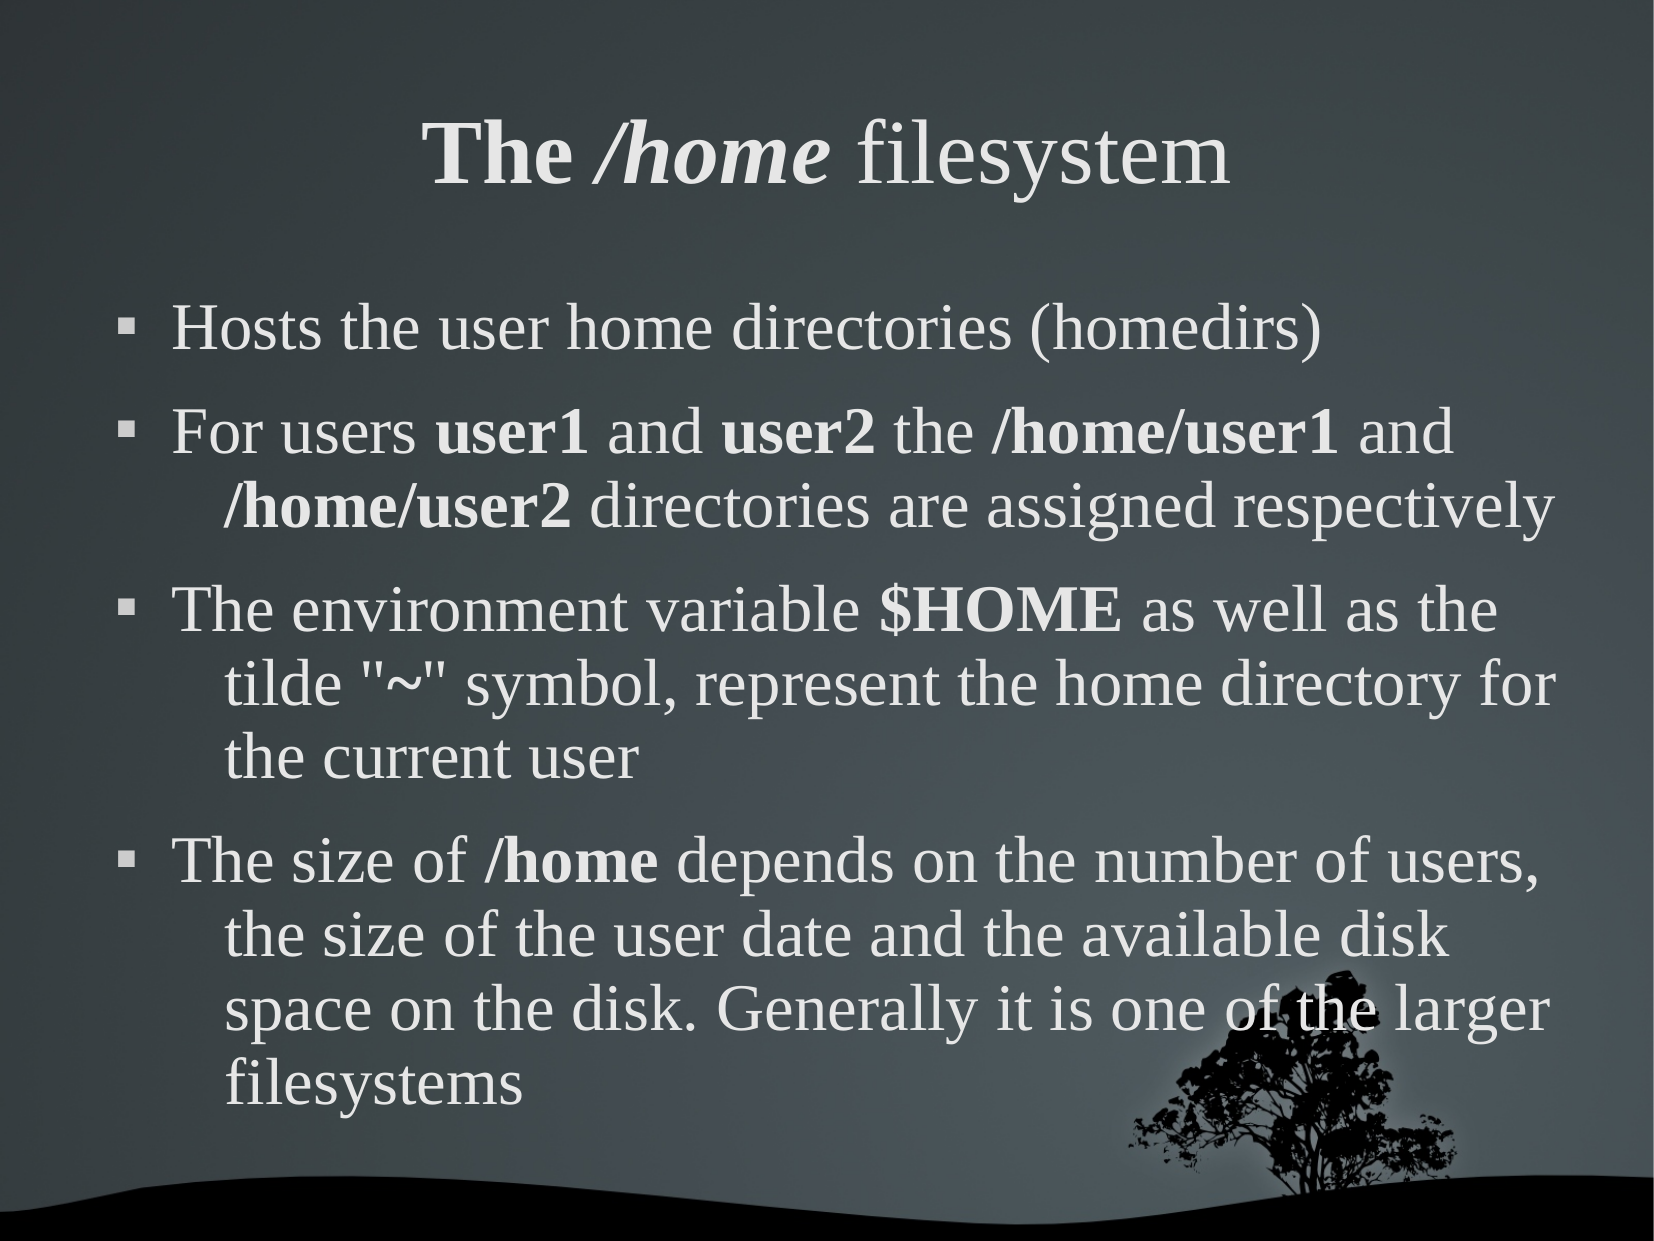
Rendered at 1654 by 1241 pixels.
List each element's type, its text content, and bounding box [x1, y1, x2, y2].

picture [0, 0, 1654, 1241]
title The /home filesystem [82, 49, 1571, 257]
list Hosts the user home directories (homedirs) For users user1 and user2 the /home/user1 and /home/user2 directories are assigned respectively The environment variable $HOME as well as the tilde "~" symbol, represent the home directory for the current user The size of /home depends on the number of users, the size of the user date and the available disk space on the disk. Generally it is one of the larger filesystems [82, 290, 1571, 1207]
